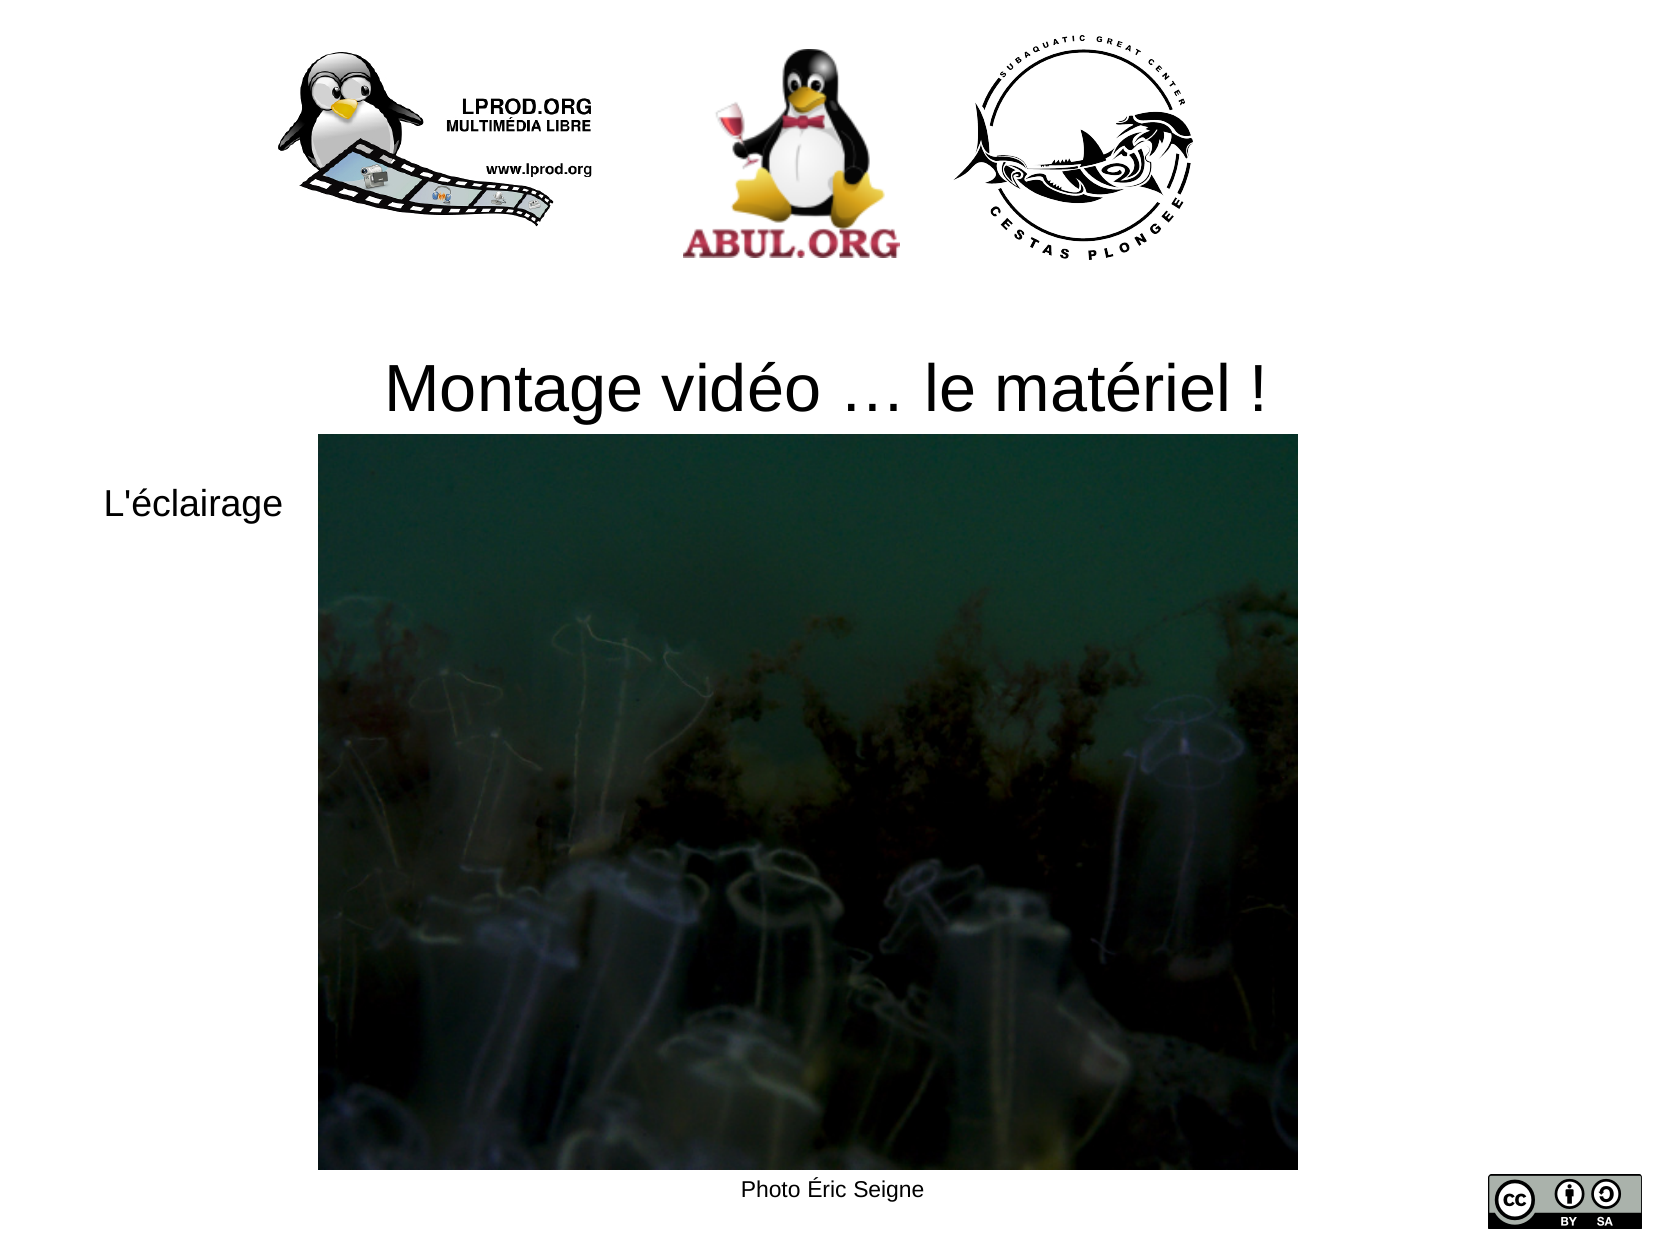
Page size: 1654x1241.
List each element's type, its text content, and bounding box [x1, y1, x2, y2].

picture [683, 49, 900, 258]
subtitle Montage vidéo … le matériel ! [82, 290, 1571, 1010]
picture [1488, 1174, 1642, 1229]
text_box L'éclairage [88, 474, 298, 532]
picture [276, 50, 603, 258]
text_box Photo Éric Seigne [271, 1169, 1394, 1215]
picture [953, 35, 1193, 260]
picture [318, 434, 1298, 1170]
